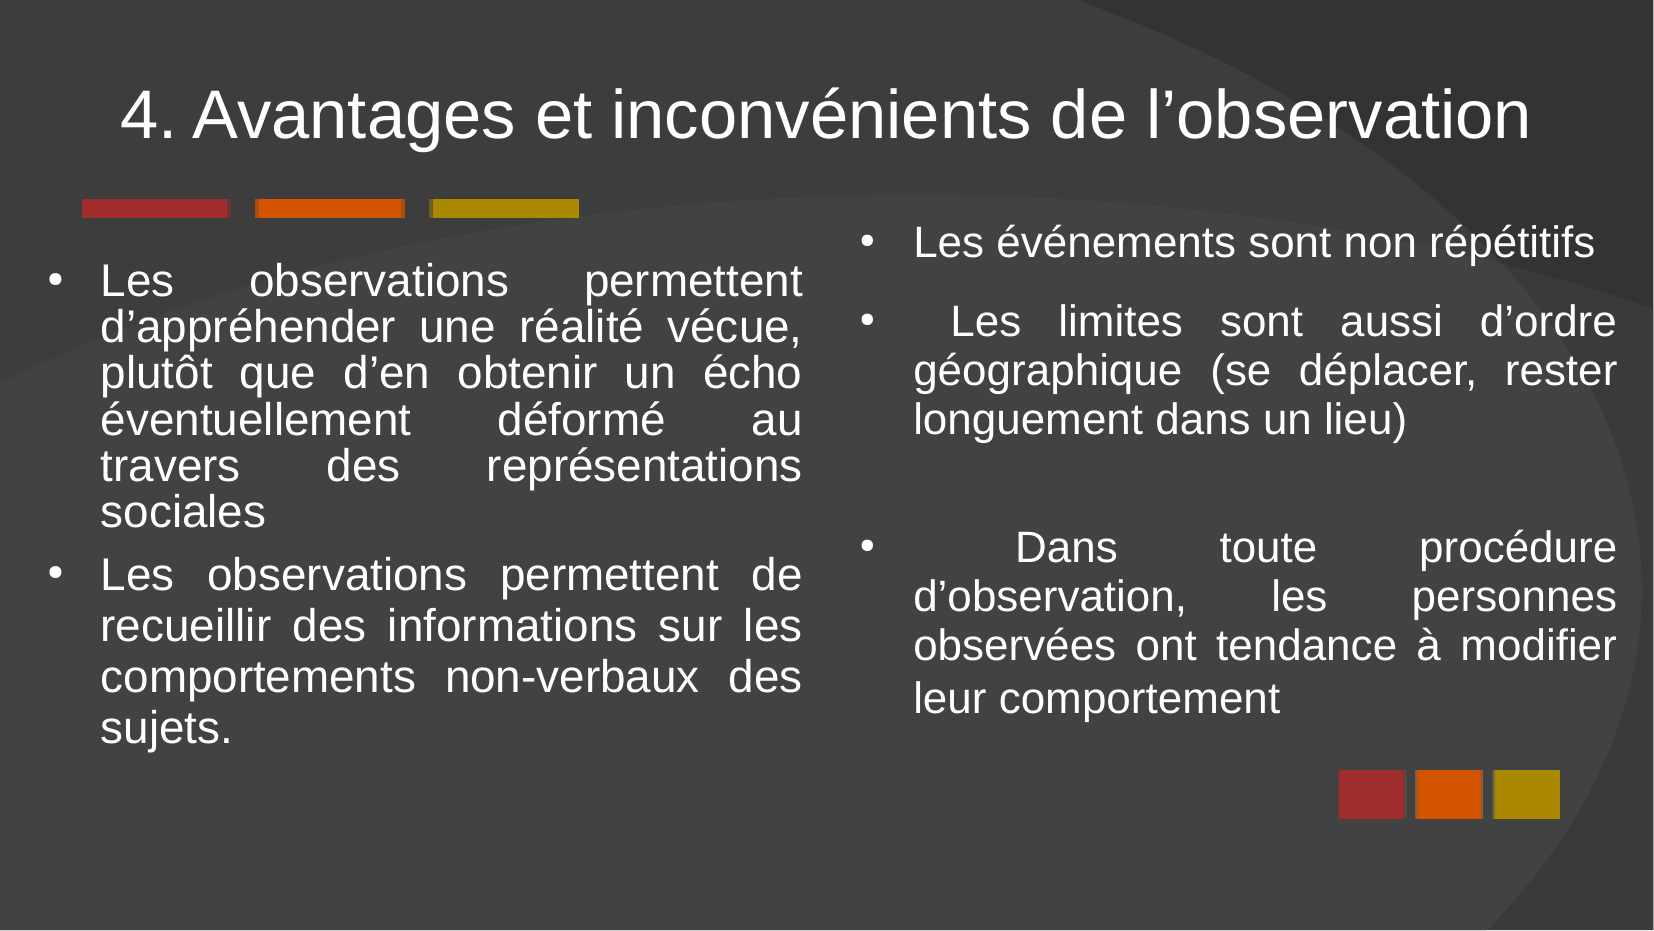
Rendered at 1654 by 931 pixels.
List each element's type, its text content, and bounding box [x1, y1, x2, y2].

title 4. Avantages et inconvénients de l’observation [82, 37, 1571, 193]
list Les observations permettent d’appréhender une réalité vécue, plutôt que d’en obtenir un écho éventuellement déformé au travers des représentations sociales Les observations permettent de recueillir des informations sur les comportements non-verbaux des sujets. [29, 259, 804, 881]
picture [82, 199, 579, 218]
picture [1339, 770, 1560, 819]
list Les événements sont non répétitifs Les limites sont aussi d’ordre géographique (se déplacer, rester longuement dans un lieu) Dans toute procédure d’observation, les personnes observées ont tendance à modifier leur comportement [845, 217, 1619, 758]
